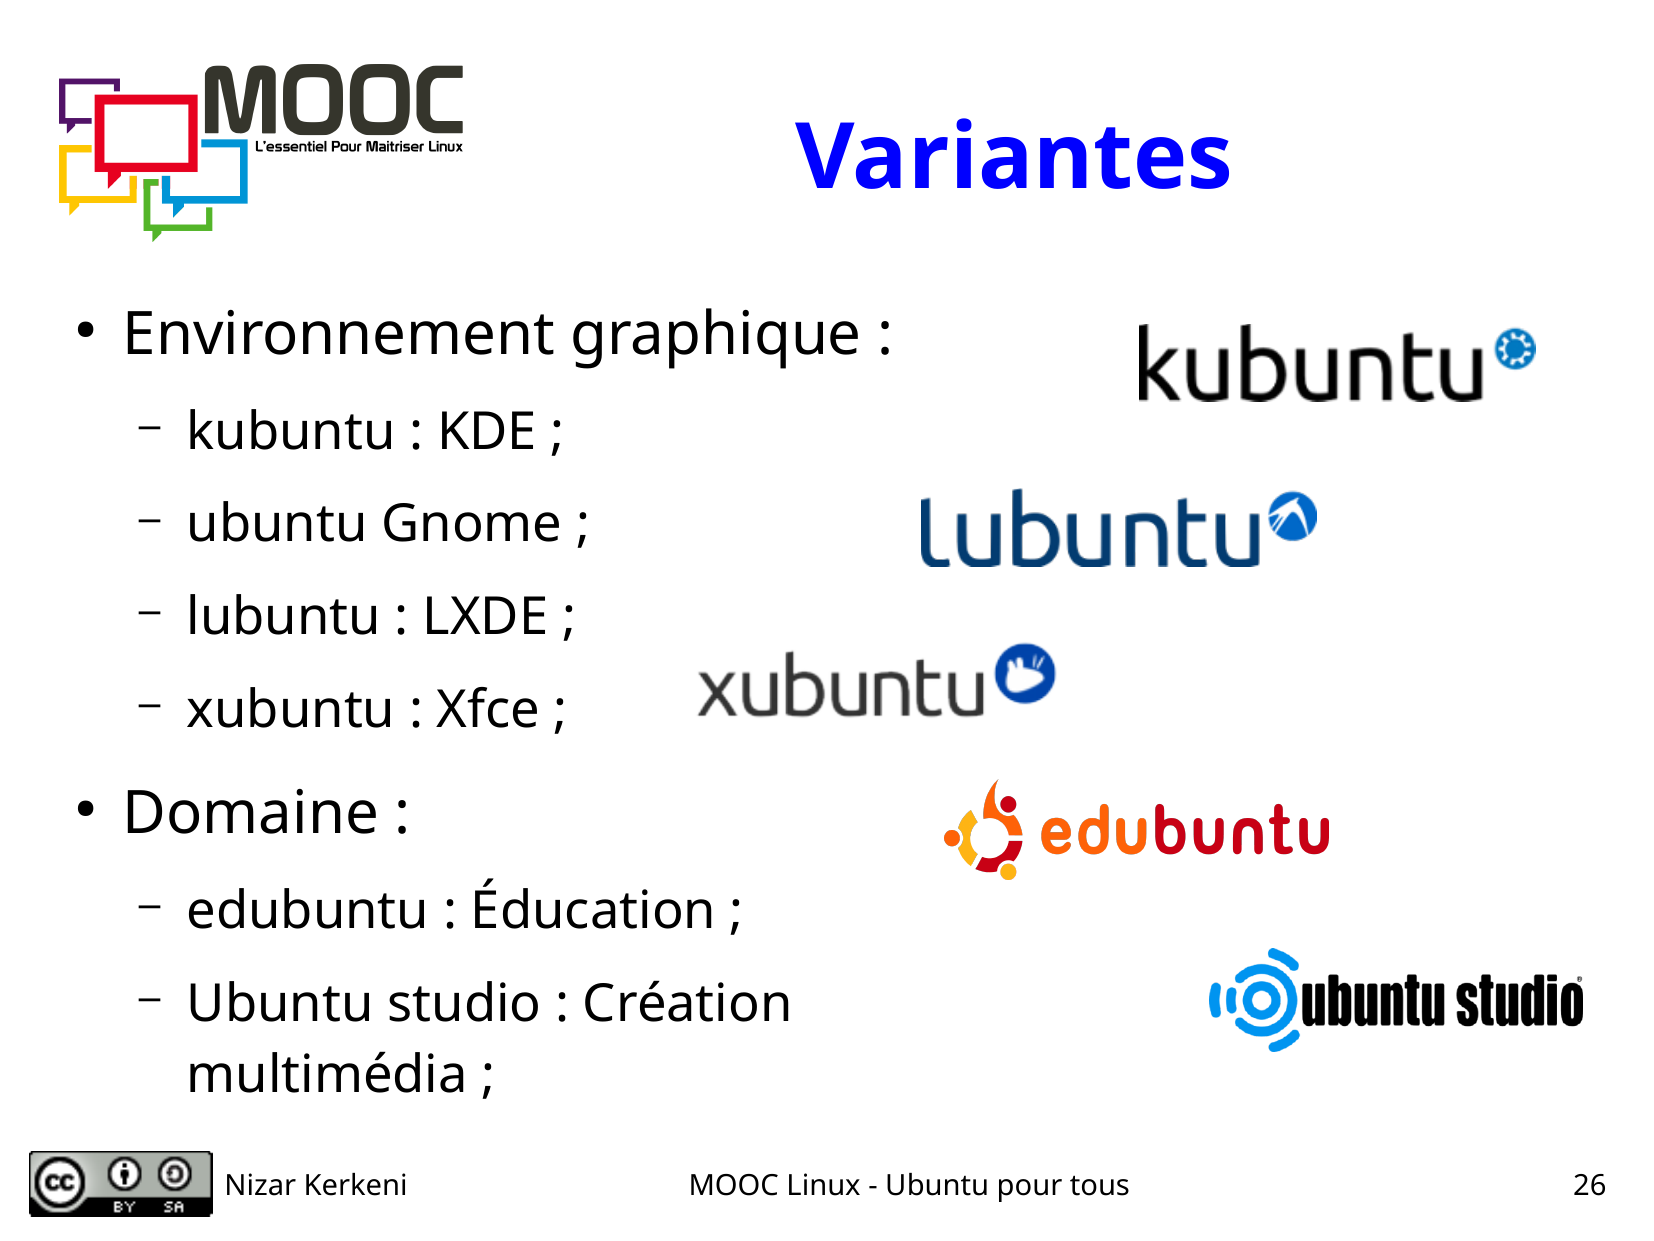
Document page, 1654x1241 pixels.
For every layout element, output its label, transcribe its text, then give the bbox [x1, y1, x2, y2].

list Environnement graphique : kubuntu : KDE ; ubuntu Gnome ; lubuntu : LXDE ; xubuntu : Xfce ; Domaine : edubuntu : Éducation ; Ubuntu studio : Création multimédia ; [59, 290, 1099, 1117]
picture [944, 779, 1329, 880]
title Variantes [460, 49, 1568, 257]
picture [1139, 324, 1536, 402]
picture [1209, 948, 1583, 1052]
picture [59, 64, 460, 242]
picture [679, 625, 1075, 736]
picture [921, 488, 1317, 567]
picture [29, 1151, 213, 1217]
